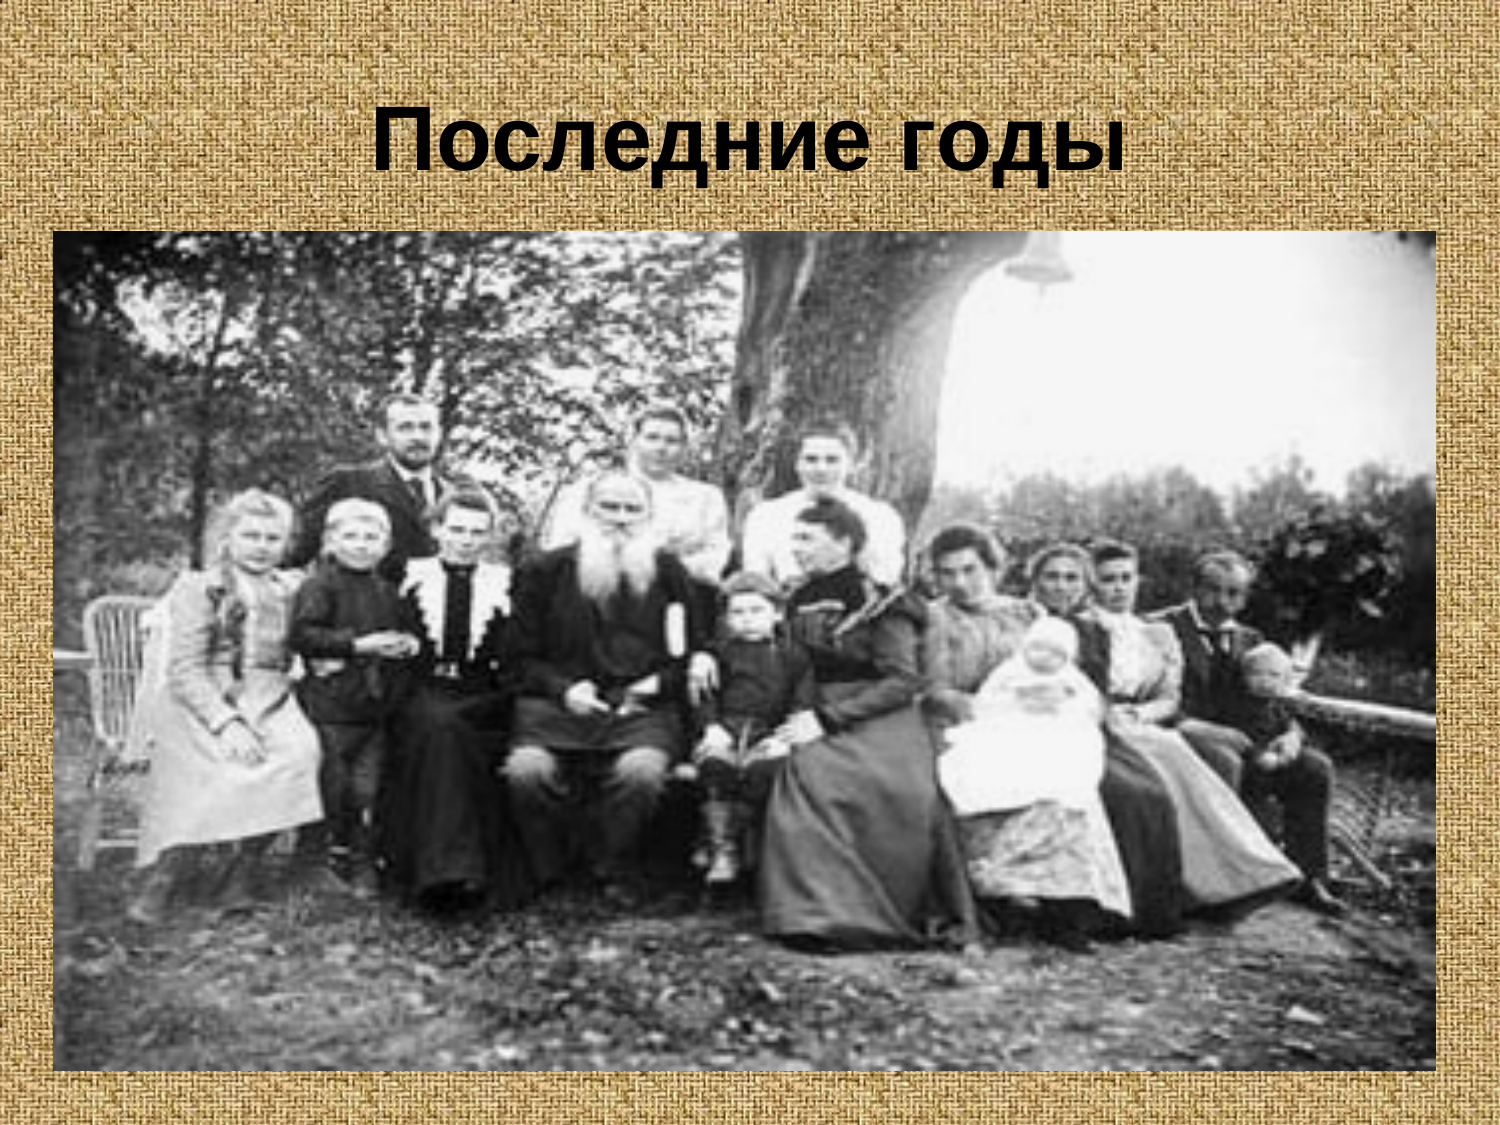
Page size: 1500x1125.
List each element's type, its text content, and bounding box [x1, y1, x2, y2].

title Последние годы [75, 45, 1426, 231]
picture [0, 0, 1500, 1125]
